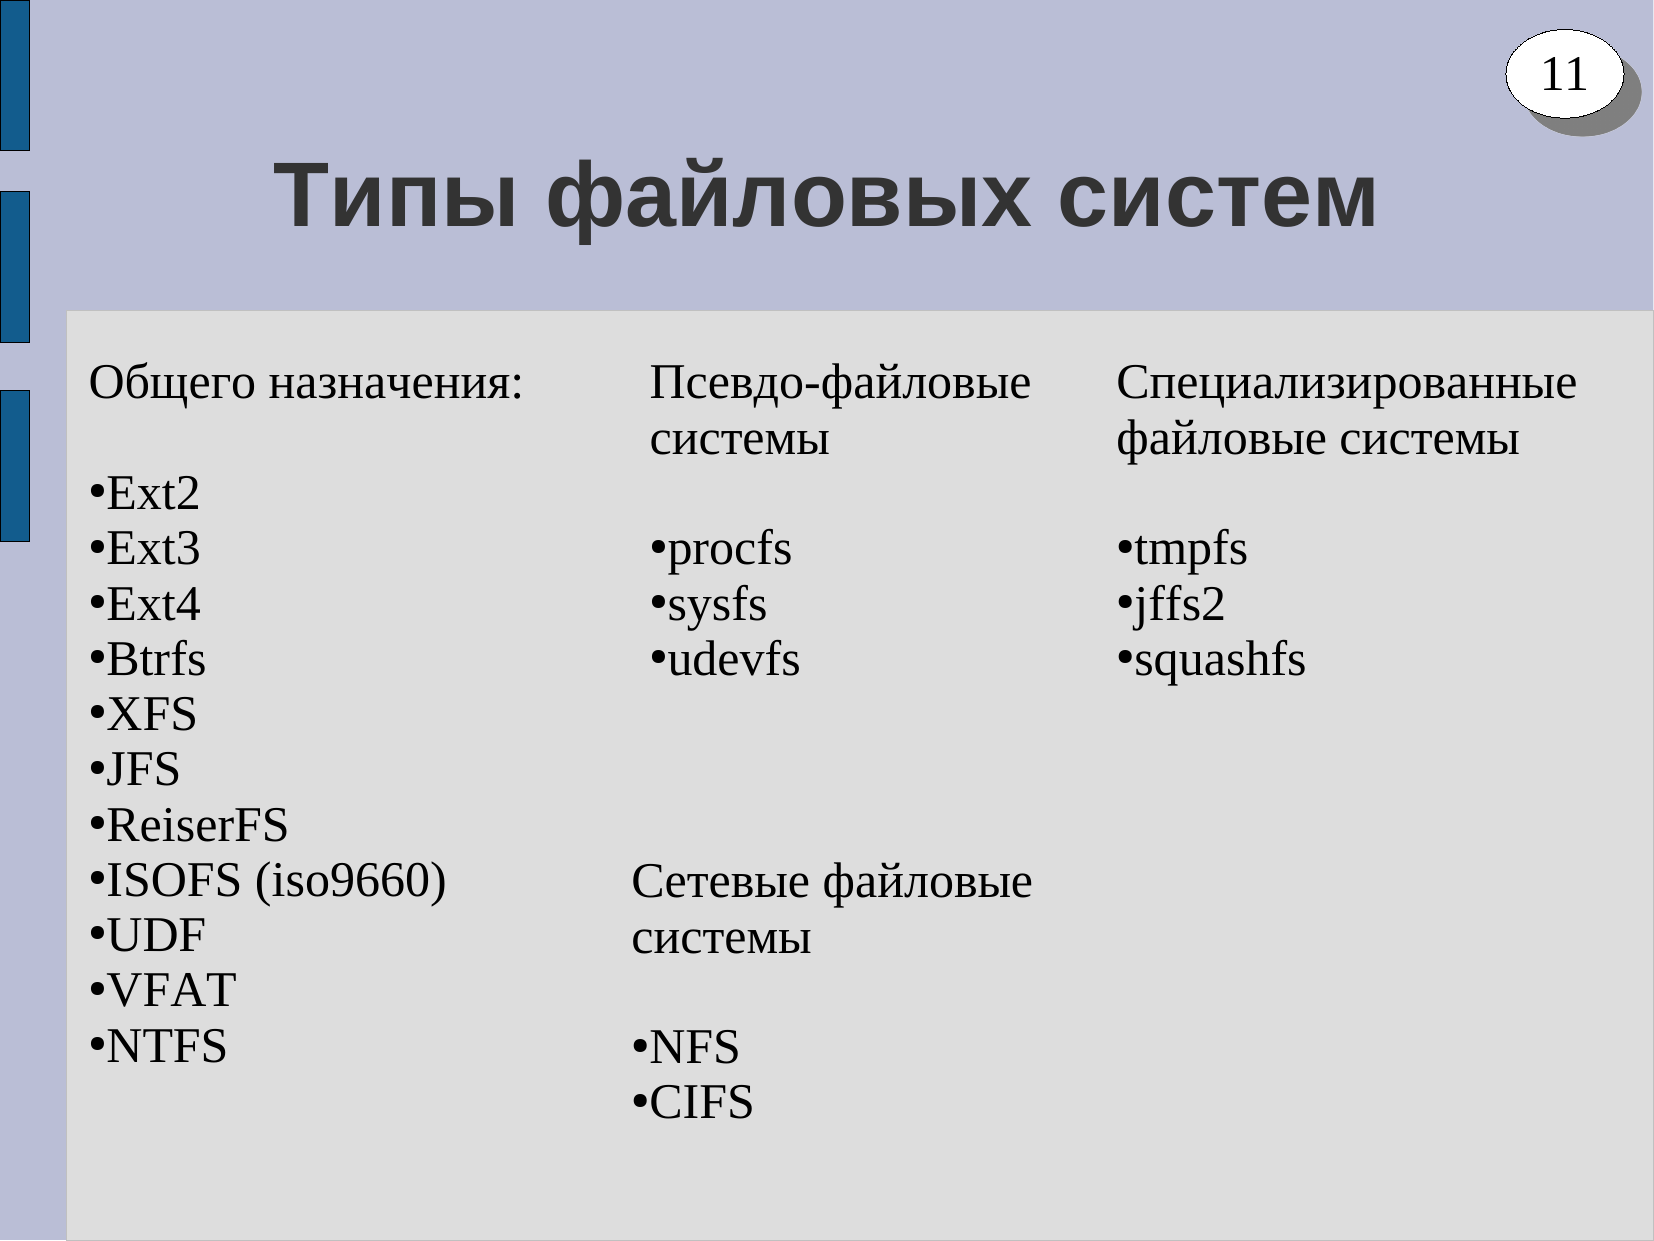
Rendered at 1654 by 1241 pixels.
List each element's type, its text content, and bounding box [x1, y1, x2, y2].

text_box Общего назначения: Ext2 Ext3 Ext4 Btrfs XFS JFS ReiserFS ISOFS (iso9660) UDF VFAT NTFS [88, 354, 575, 1241]
text_box Специализированные файловые системы tmpfs jffs2 squashfs [1116, 354, 1642, 764]
text_box 11 [1505, 29, 1625, 119]
text_box Сетевые файловые системы NFS CIFS [631, 853, 1076, 1195]
text_box Псевдо-файловые системы procfs sysfs udevfs [649, 354, 1067, 764]
title Типы файловых систем [121, 91, 1534, 299]
